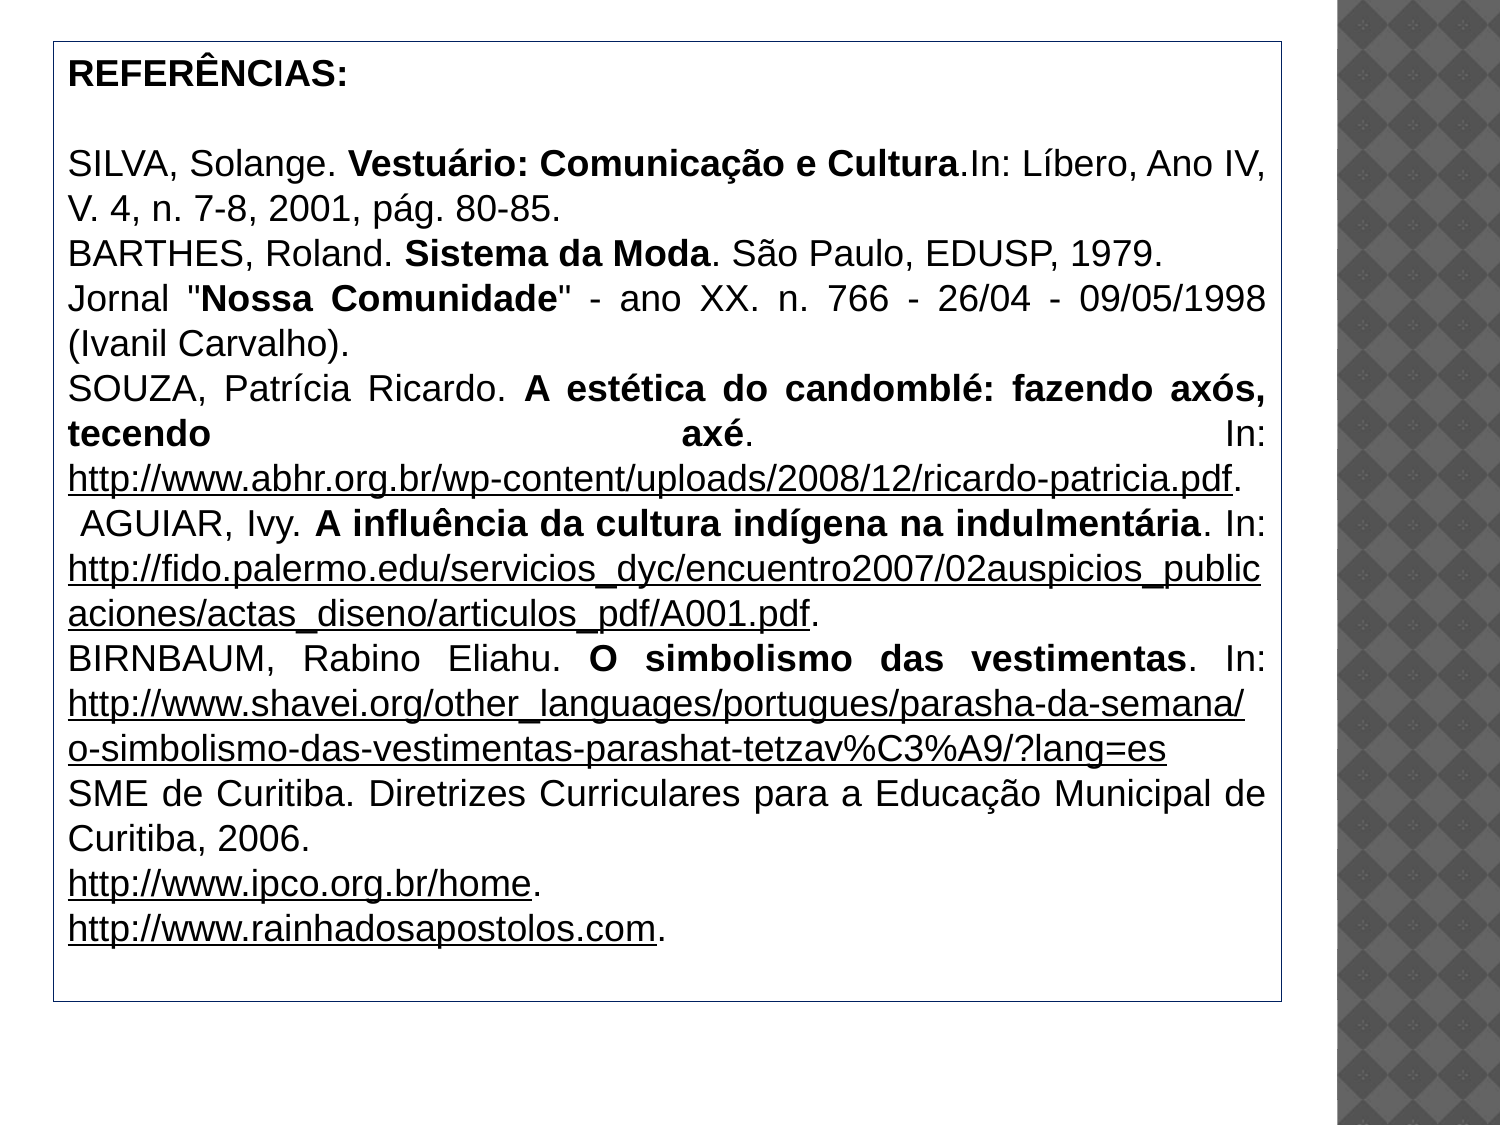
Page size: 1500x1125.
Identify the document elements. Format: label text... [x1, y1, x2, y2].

text_box REFERÊNCIAS: SILVA, Solange. Vestuário: Comunicação e Cultura.In: Líbero, Ano IV, V. 4, n. 7-8, 2001, pág. 80-85. BARTHES, Roland. Sistema da Moda. São Paulo, EDUSP, 1979. Jornal "Nossa Comunidade" - ano XX. n. 766 - 26/04 - 09/05/1998 (Ivanil Carvalho). SOUZA, Patrícia Ricardo. A estética do candomblé: fazendo axós, tecendo axé. In: http://www.abhr.org.br/wp-content/uploads/2008/12/ricardo-patricia.pdf. AGUIAR, Ivy. A influência da cultura indígena na indulmentária. In: http://fido.palermo.edu/servicios_dyc/encuentro2007/02auspicios_publicaciones/actas_diseno/articulos_pdf/A001.pdf. BIRNBAUM, Rabino Eliahu. O simbolismo das vestimentas. In: http://www.shavei.org/other_languages/portugues/parasha-da-semana/o-simbolismo-das-vestimentas-parashat-tetzav%C3%A9/?lang=es SME de Curitiba. Diretrizes Curriculares para a Educação Municipal de Curitiba, 2006. http://www.ipco.org.br/home. http://www.rainhadosapostolos.com. [53, 41, 1282, 1002]
picture [1337, 0, 1500, 1125]
